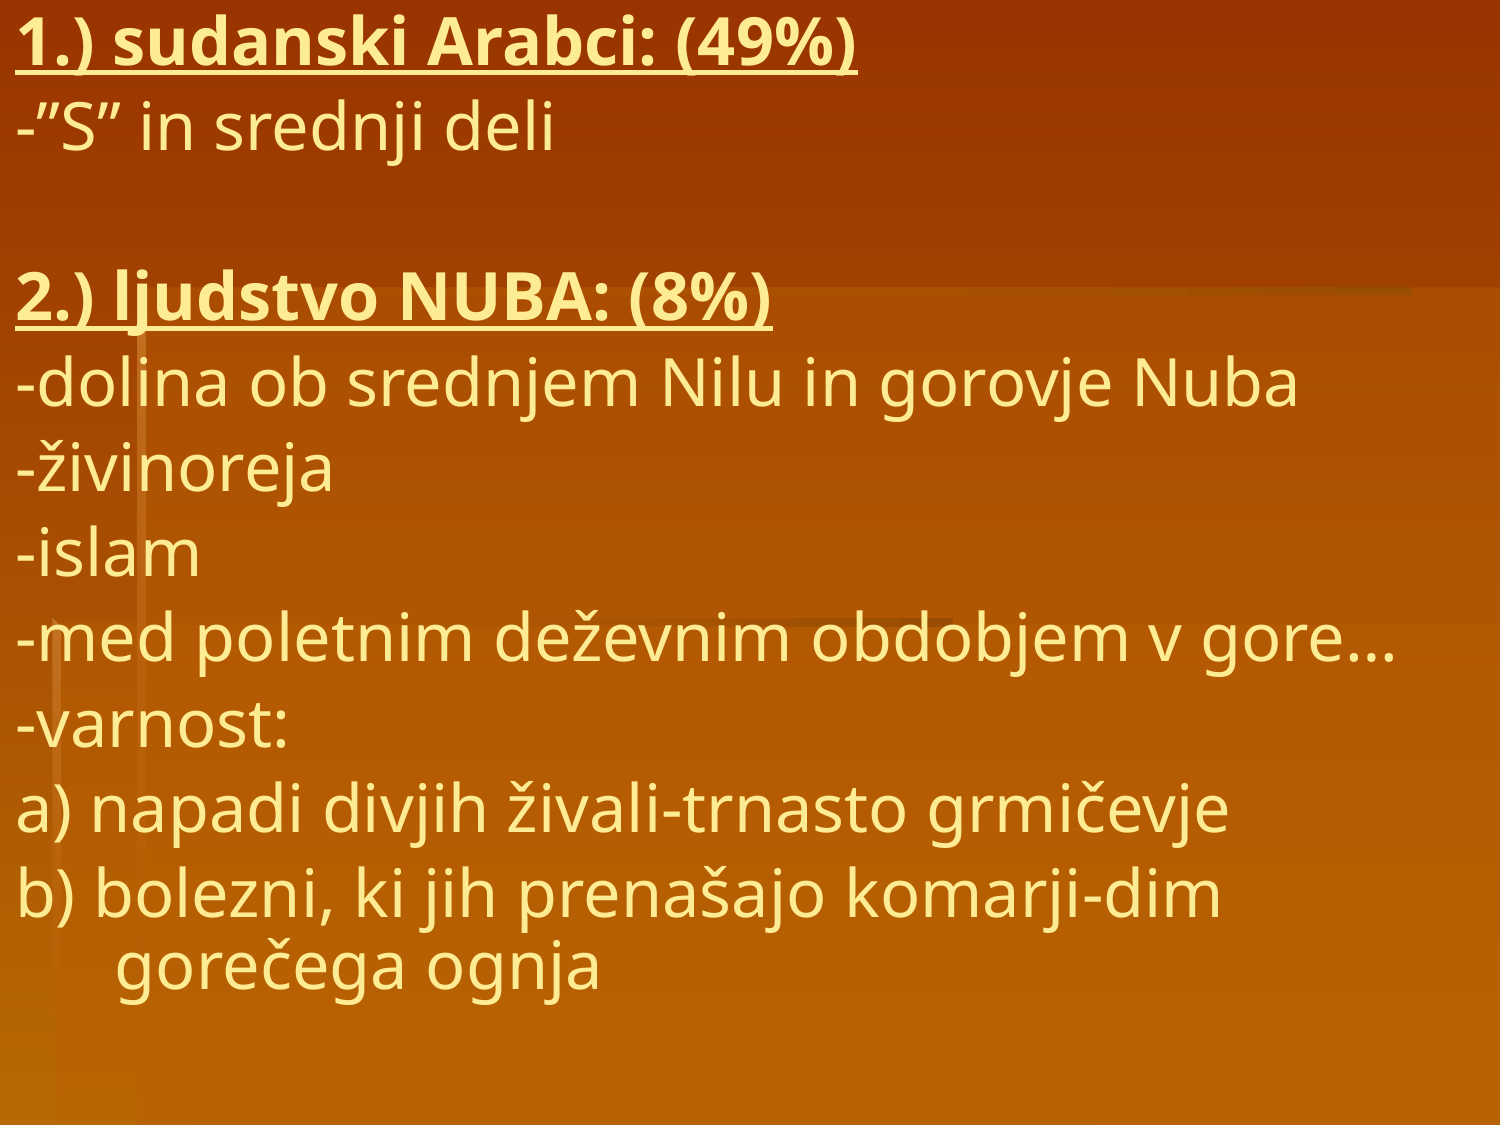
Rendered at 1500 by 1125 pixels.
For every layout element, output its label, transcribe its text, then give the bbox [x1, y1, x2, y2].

subtitle 1.) sudanski Arabci: (49%) -”S” in srednji deli 2.) ljudstvo NUBA: (8%) -dolina ob srednjem Nilu in gorovje Nuba -živinoreja -islam -med poletnim deževnim obdobjem v gore… -varnost: a) napadi divjih živali-trnasto grmičevje b) bolezni, ki jih prenašajo komarji-dim gorečega ognja [0, 0, 1500, 1125]
